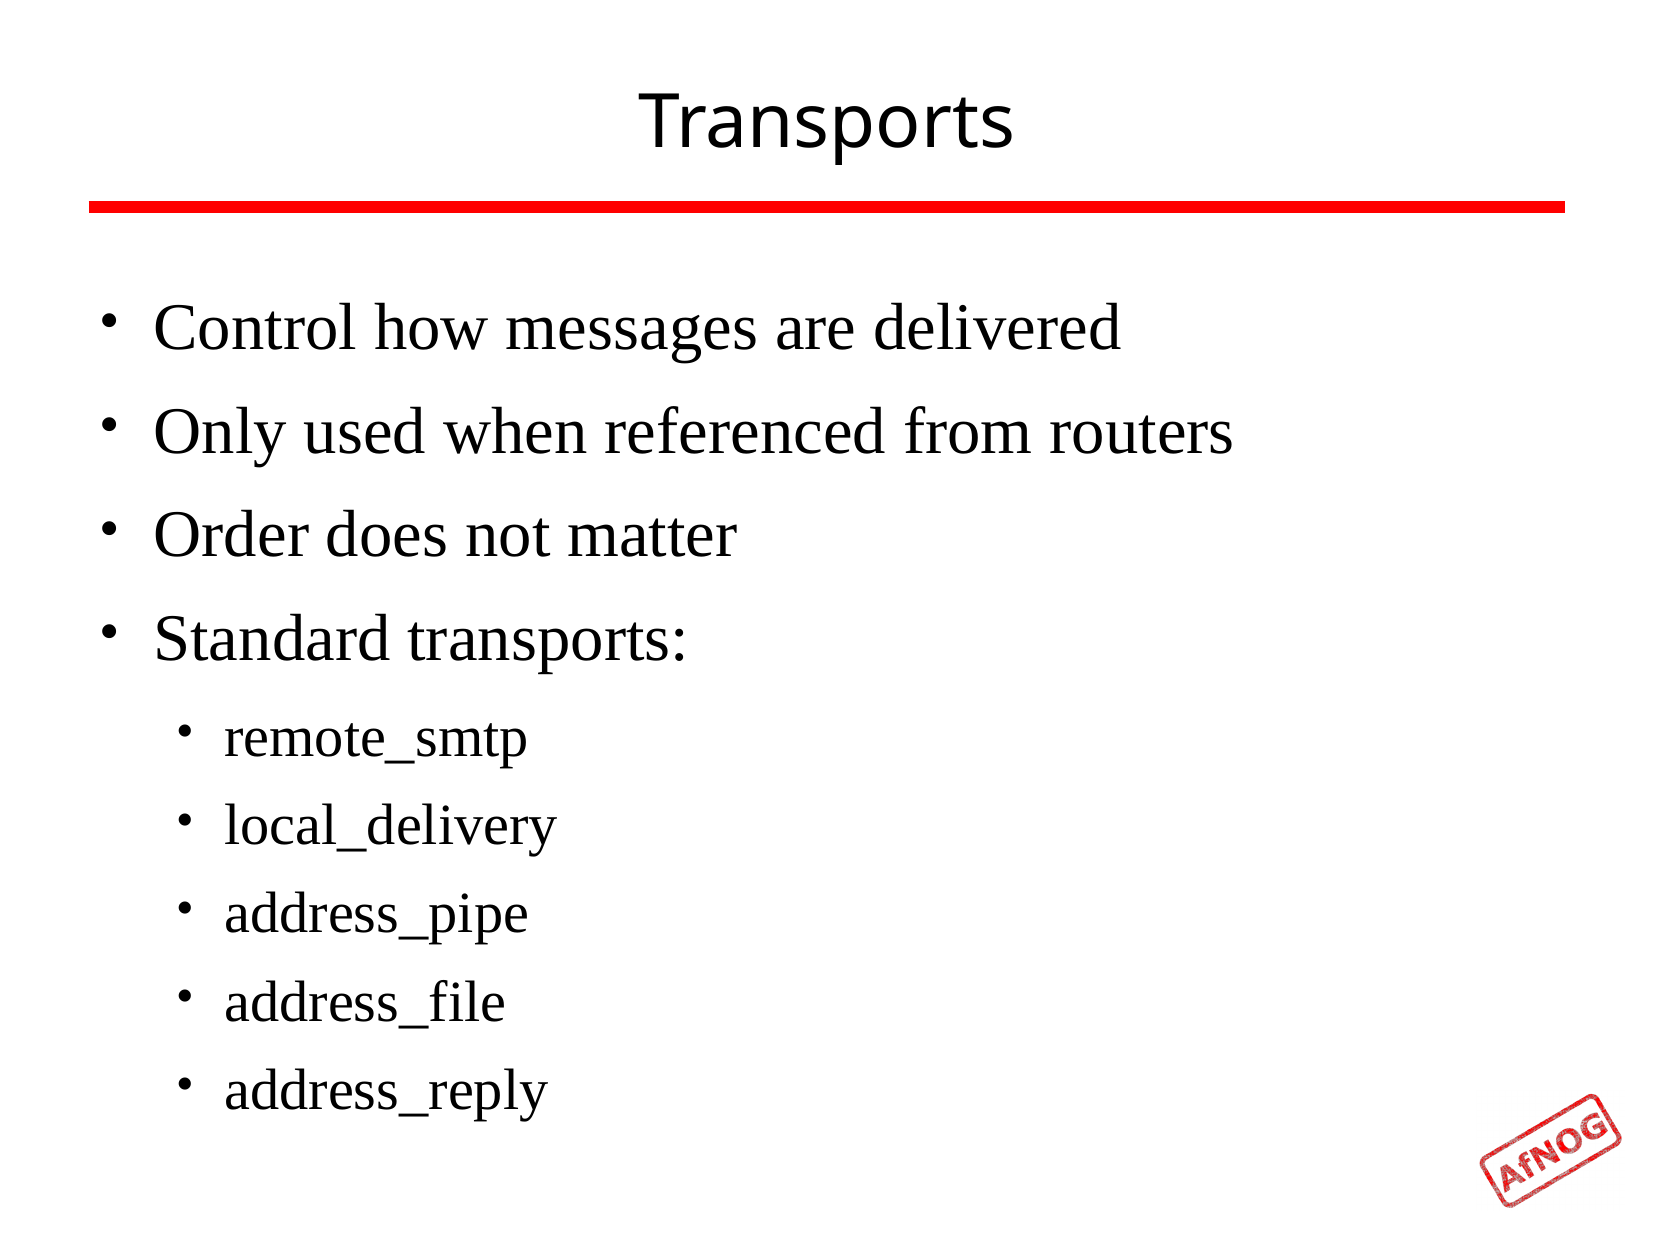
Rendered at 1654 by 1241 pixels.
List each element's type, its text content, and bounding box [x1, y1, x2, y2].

picture [1476, 1090, 1625, 1211]
list Control how messages are delivered Only used when referenced from routers Order does not matter Standard transports: remote_smtp local_delivery address_pipe address_file address_reply [82, 290, 1571, 1122]
title Transports [88, 29, 1565, 207]
